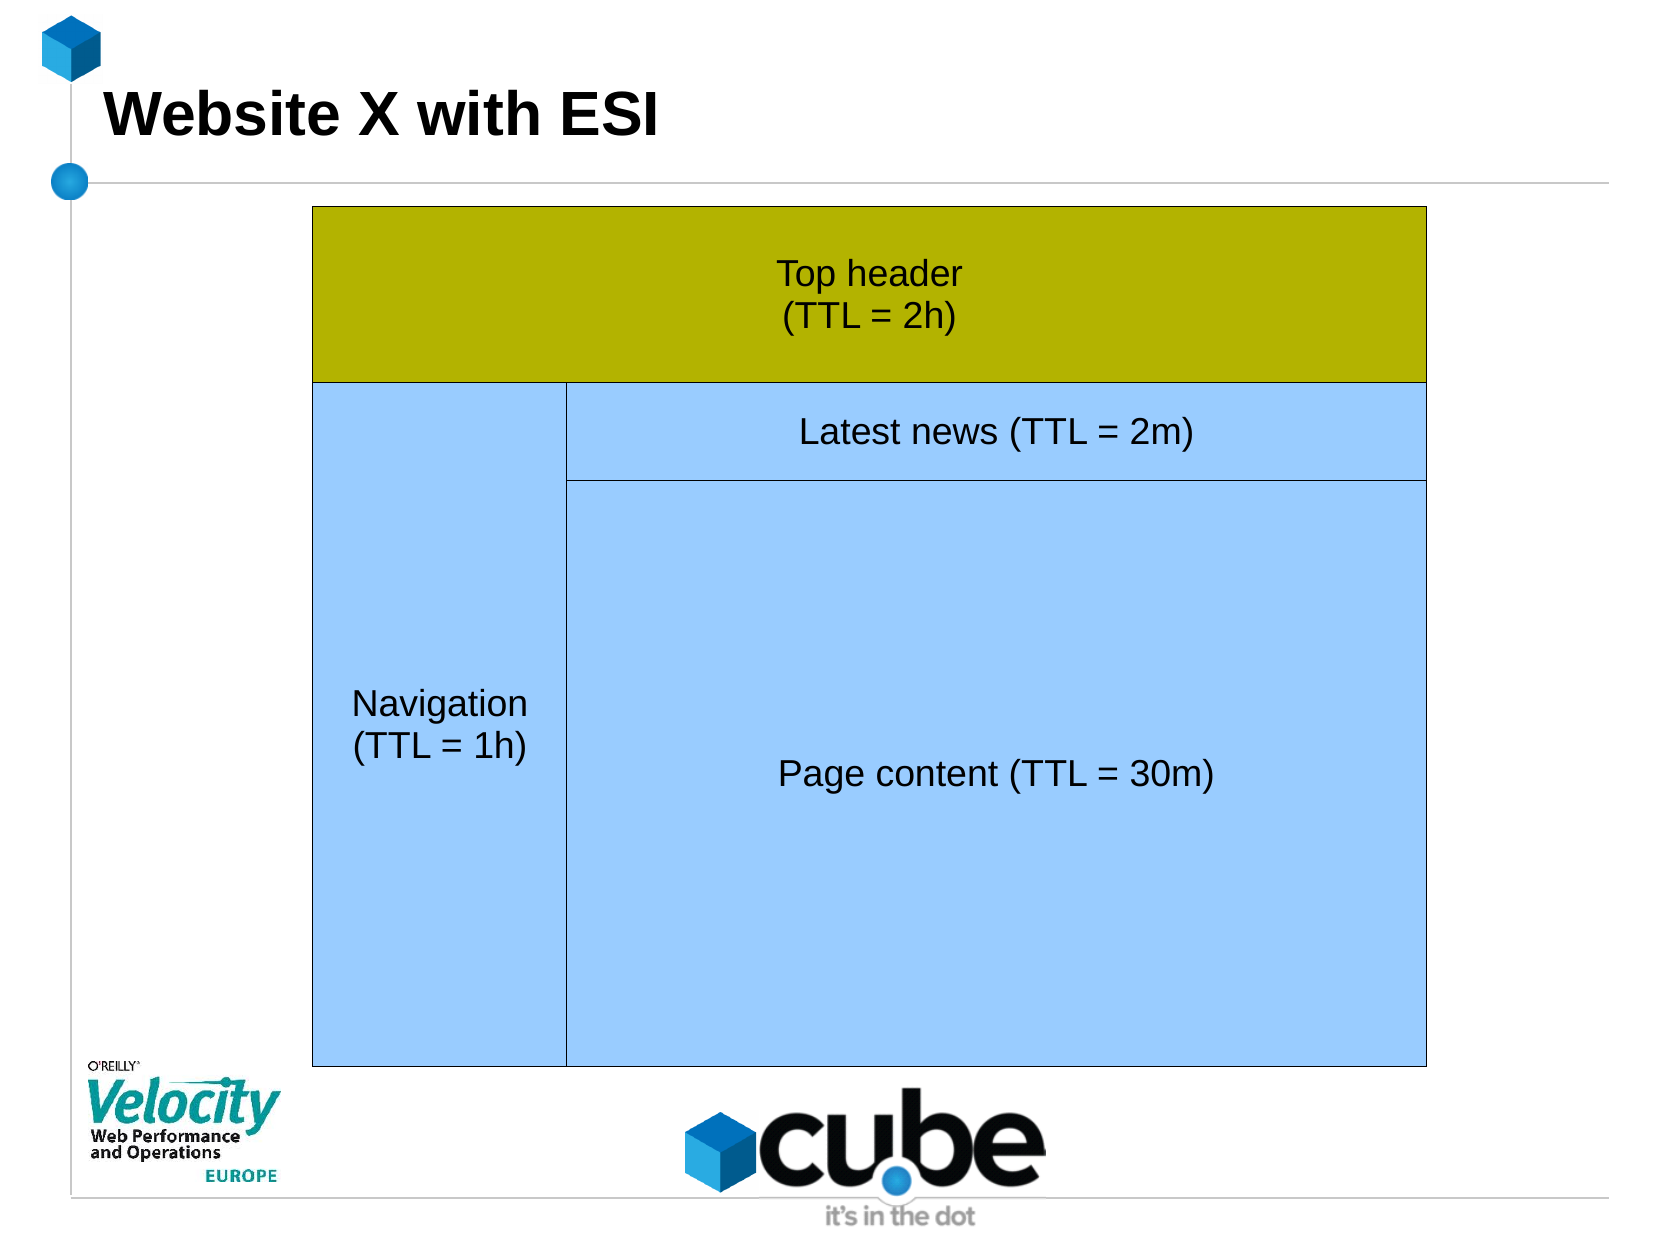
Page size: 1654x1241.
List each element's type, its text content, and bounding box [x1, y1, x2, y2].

title Website X with ESI [103, 49, 1551, 178]
text_box Latest news (TTL = 2m) [567, 382, 1427, 481]
text_box Page content (TTL = 30m) [567, 481, 1427, 1067]
text_box Navigation (TTL = 1h) [312, 382, 567, 1067]
text_box Top header (TTL = 2h) [312, 206, 1427, 382]
picture [88, 1061, 281, 1182]
